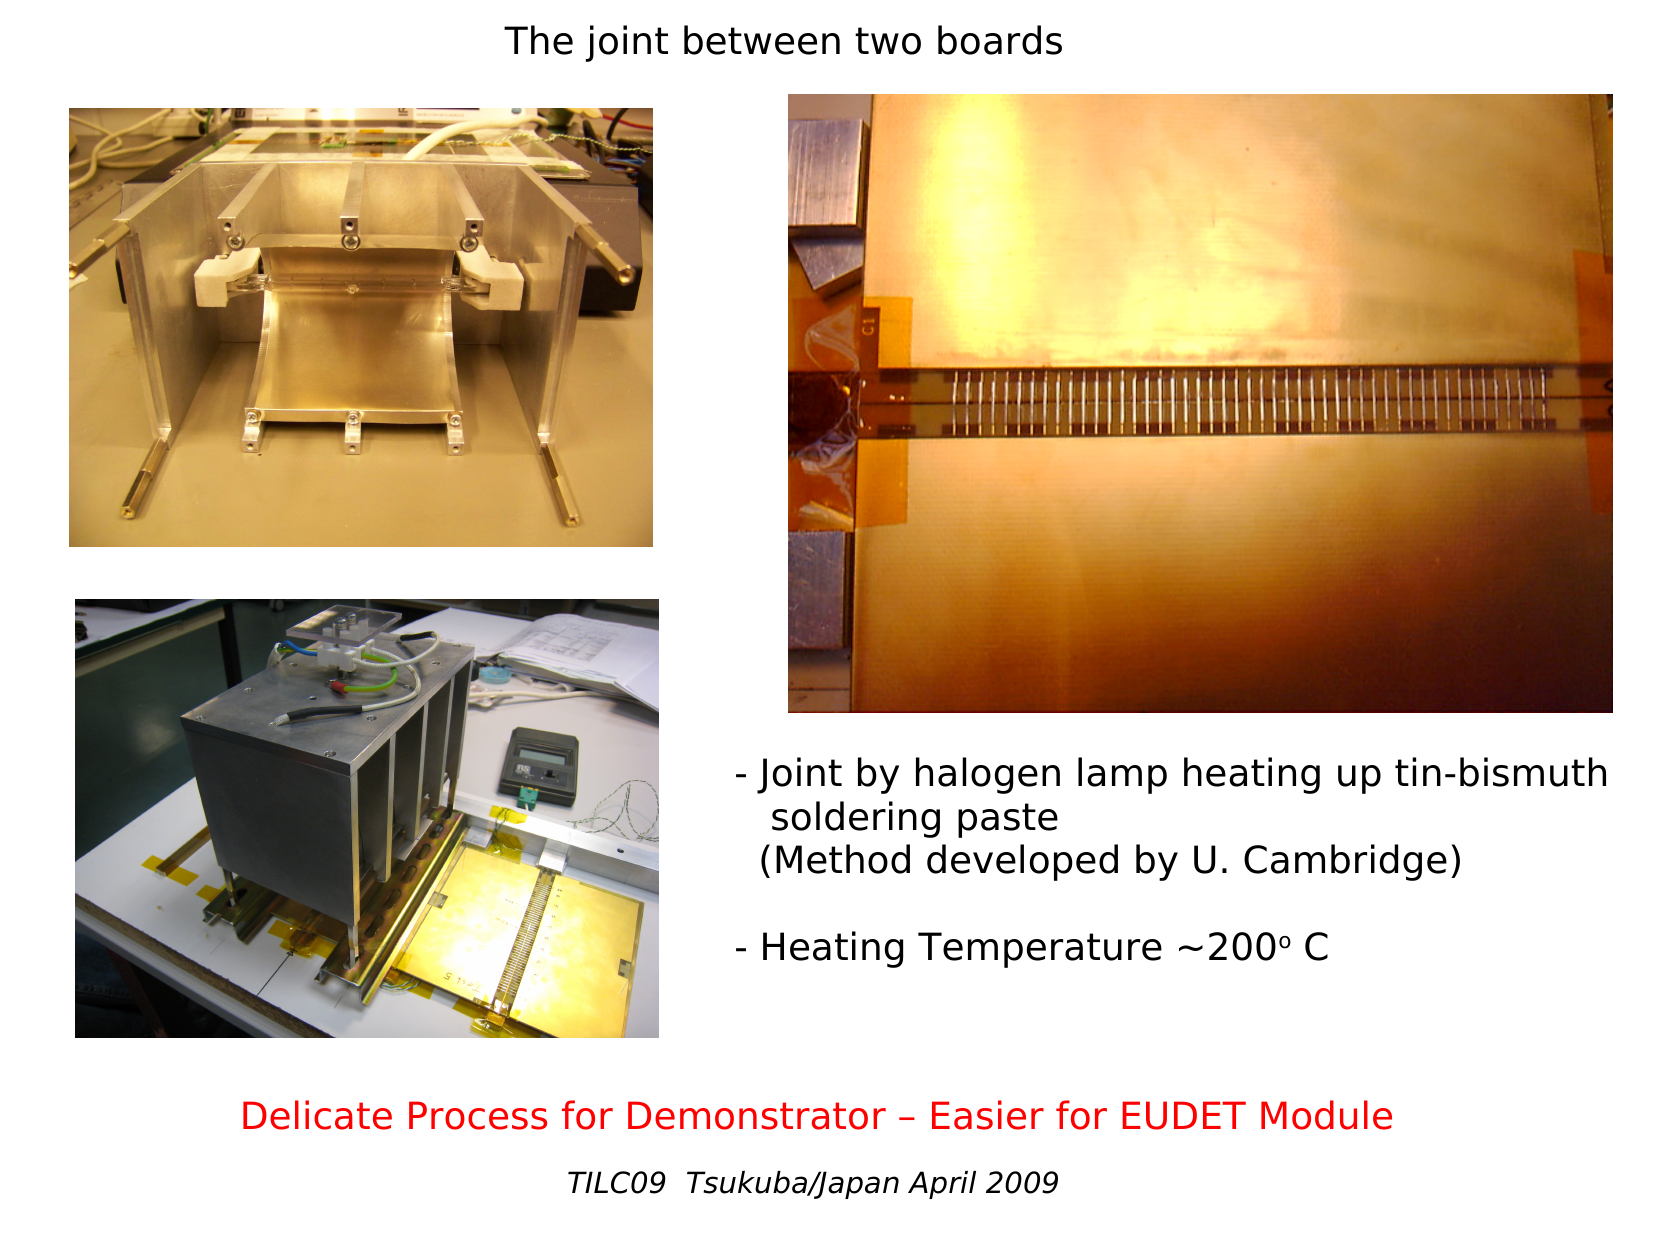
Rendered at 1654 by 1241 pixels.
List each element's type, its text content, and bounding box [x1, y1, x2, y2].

text_box Delicate Process for Demonstrator – Easier for EUDET Module [225, 1087, 1396, 1146]
picture [788, 94, 1613, 713]
text_box - Joint by halogen lamp heating up tin-bismuth soldering paste (Method developed by U. Cambridge) - Heating Temperature ~200o C [719, 744, 1619, 1066]
picture [75, 599, 659, 1039]
text_box The joint between two boards [490, 12, 1067, 71]
picture [69, 108, 653, 547]
